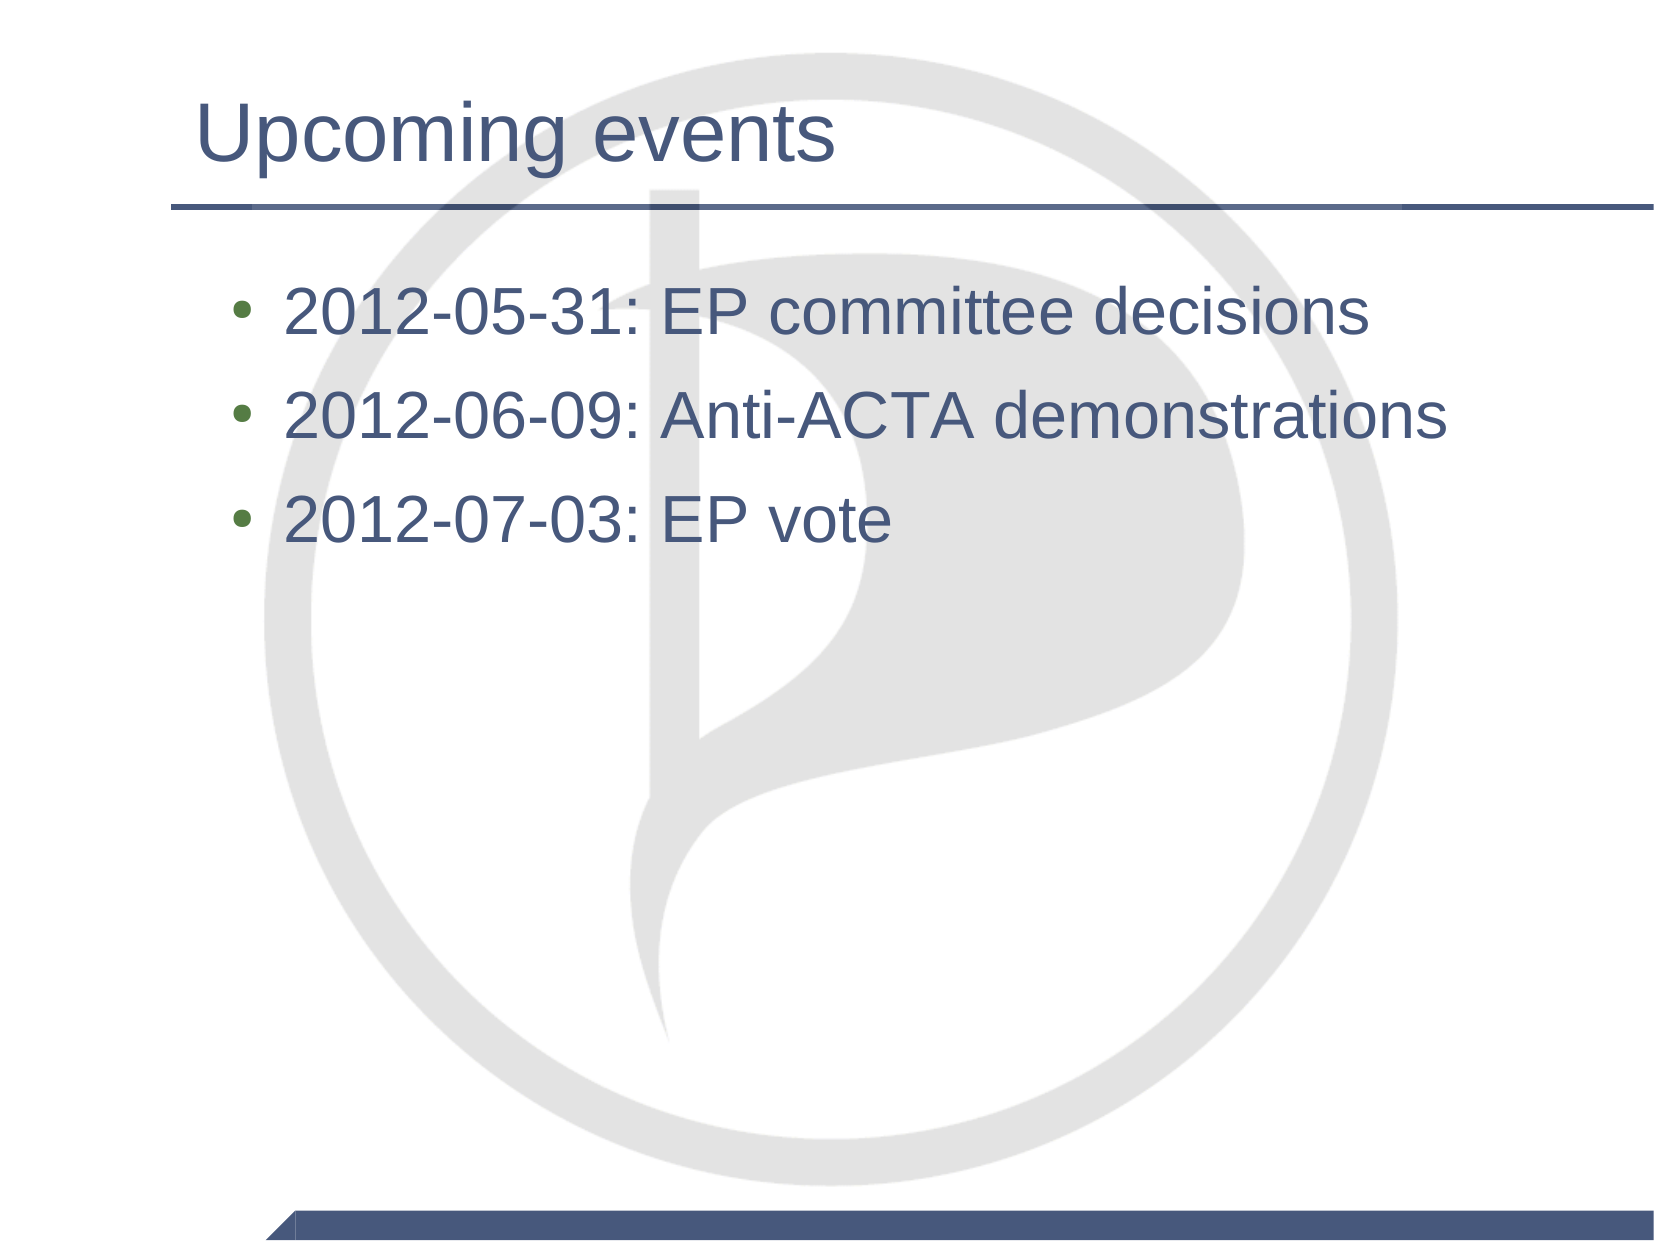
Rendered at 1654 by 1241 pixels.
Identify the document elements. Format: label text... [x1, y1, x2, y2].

title Upcoming events [194, 29, 1530, 237]
list 2012-05-31: EP committee decisions 2012-06-09: Anti-ACTA demonstrations 2012-07-03: EP vote [212, 274, 1530, 1093]
